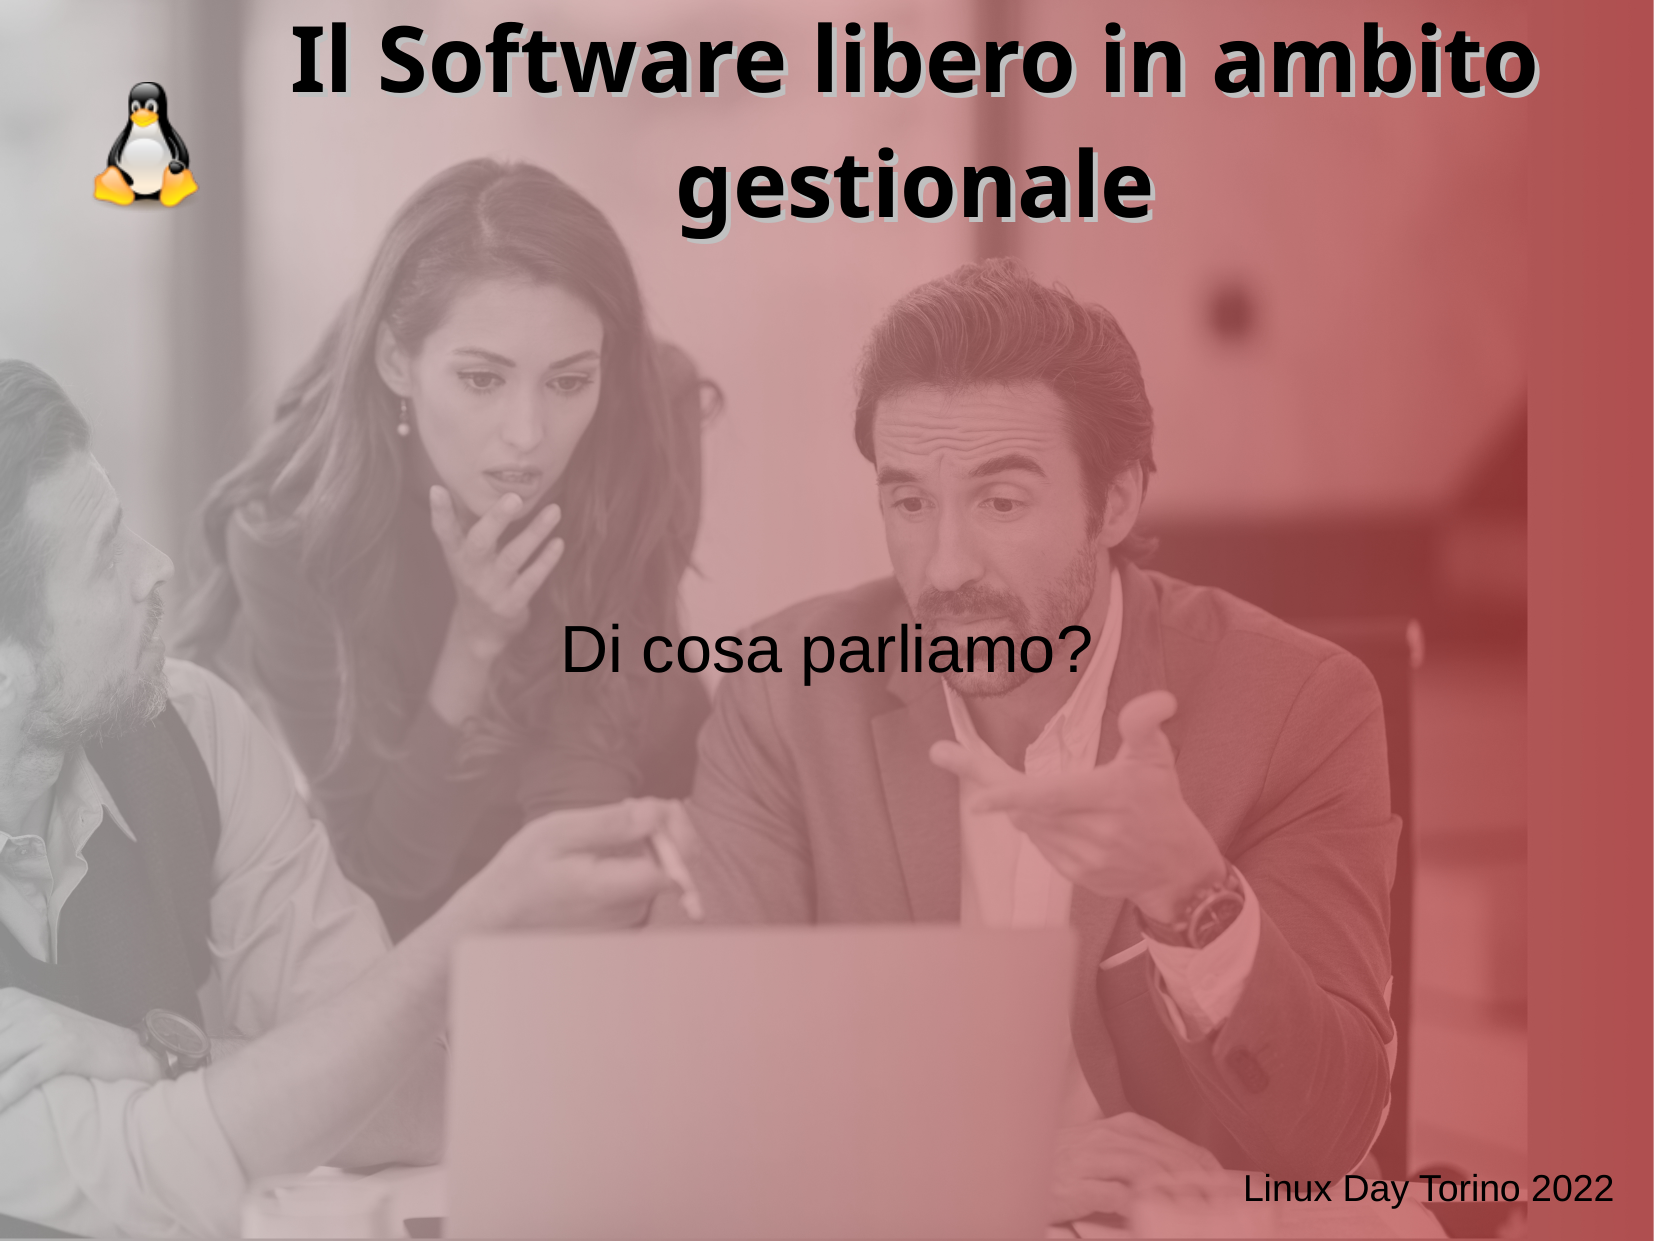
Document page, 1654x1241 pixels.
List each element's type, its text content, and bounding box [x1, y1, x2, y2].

title Il Software libero in ambito gestionale [259, 17, 1571, 222]
picture [0, 0, 1654, 1241]
text_box Linux Day Torino 2022 [1228, 1159, 1630, 1217]
subtitle Di cosa parliamo? [82, 290, 1571, 1010]
